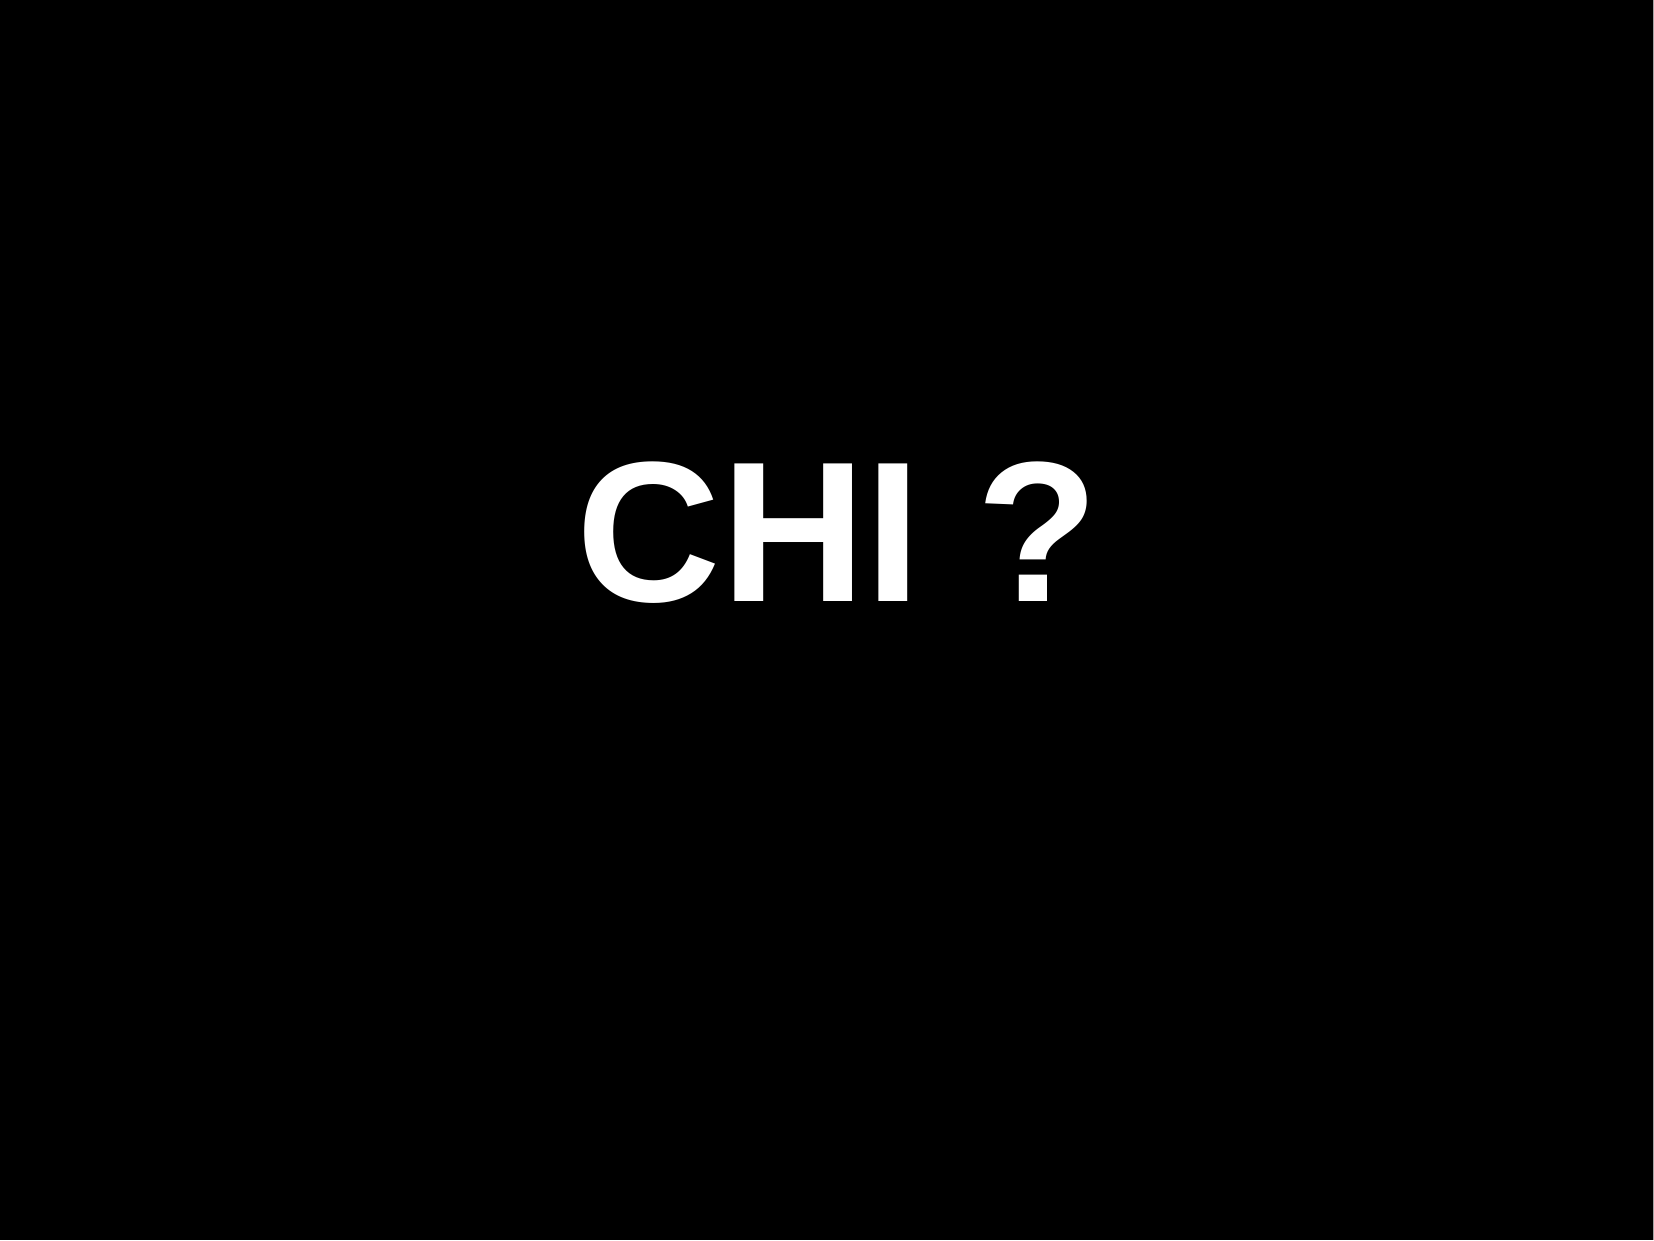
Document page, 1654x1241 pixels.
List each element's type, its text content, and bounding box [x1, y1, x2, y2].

text_box CHI ? [317, 413, 1359, 652]
